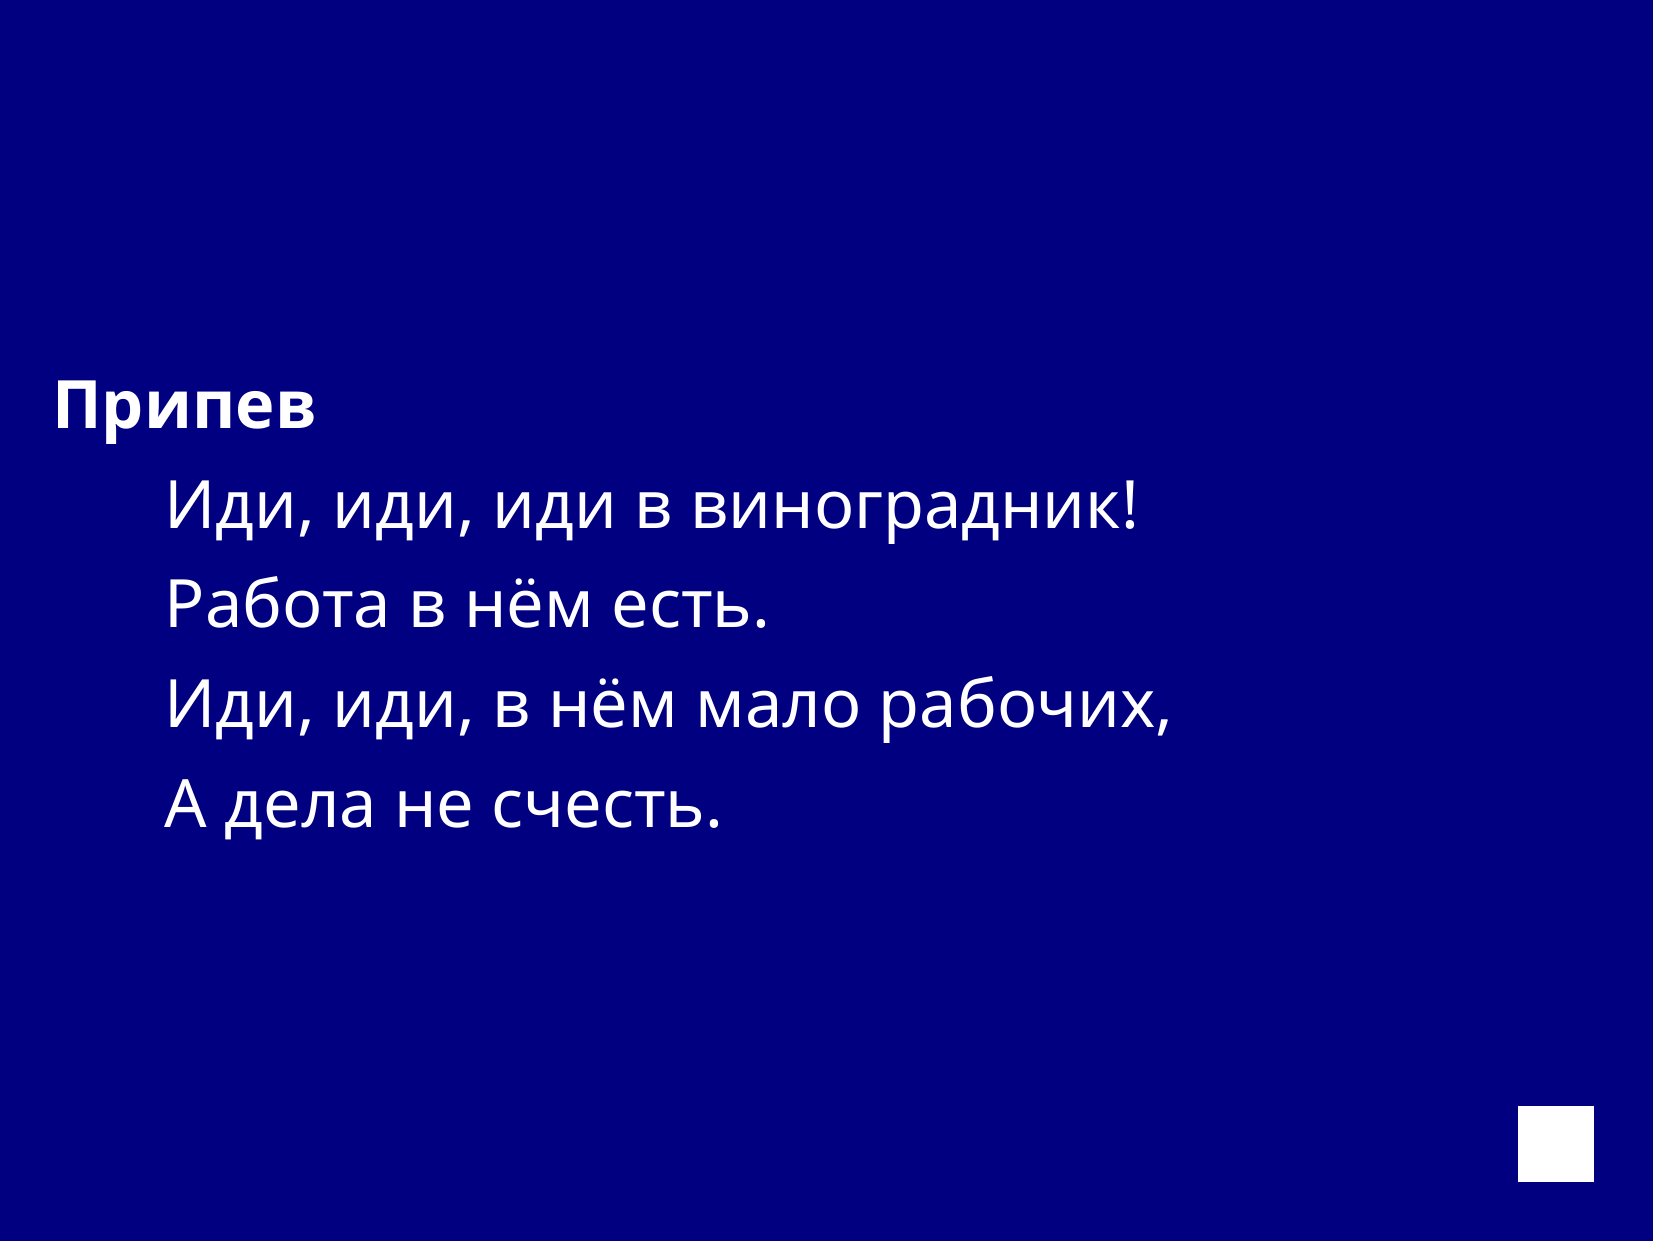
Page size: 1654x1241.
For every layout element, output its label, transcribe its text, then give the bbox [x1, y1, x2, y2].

text_box Припев Иди, иди, иди в виноградник! Работа в нём есть. Иди, иди, в нём мало рабочих, А дела не счесть. [37, 150, 1576, 1163]
text_box [1518, 1106, 1594, 1182]
